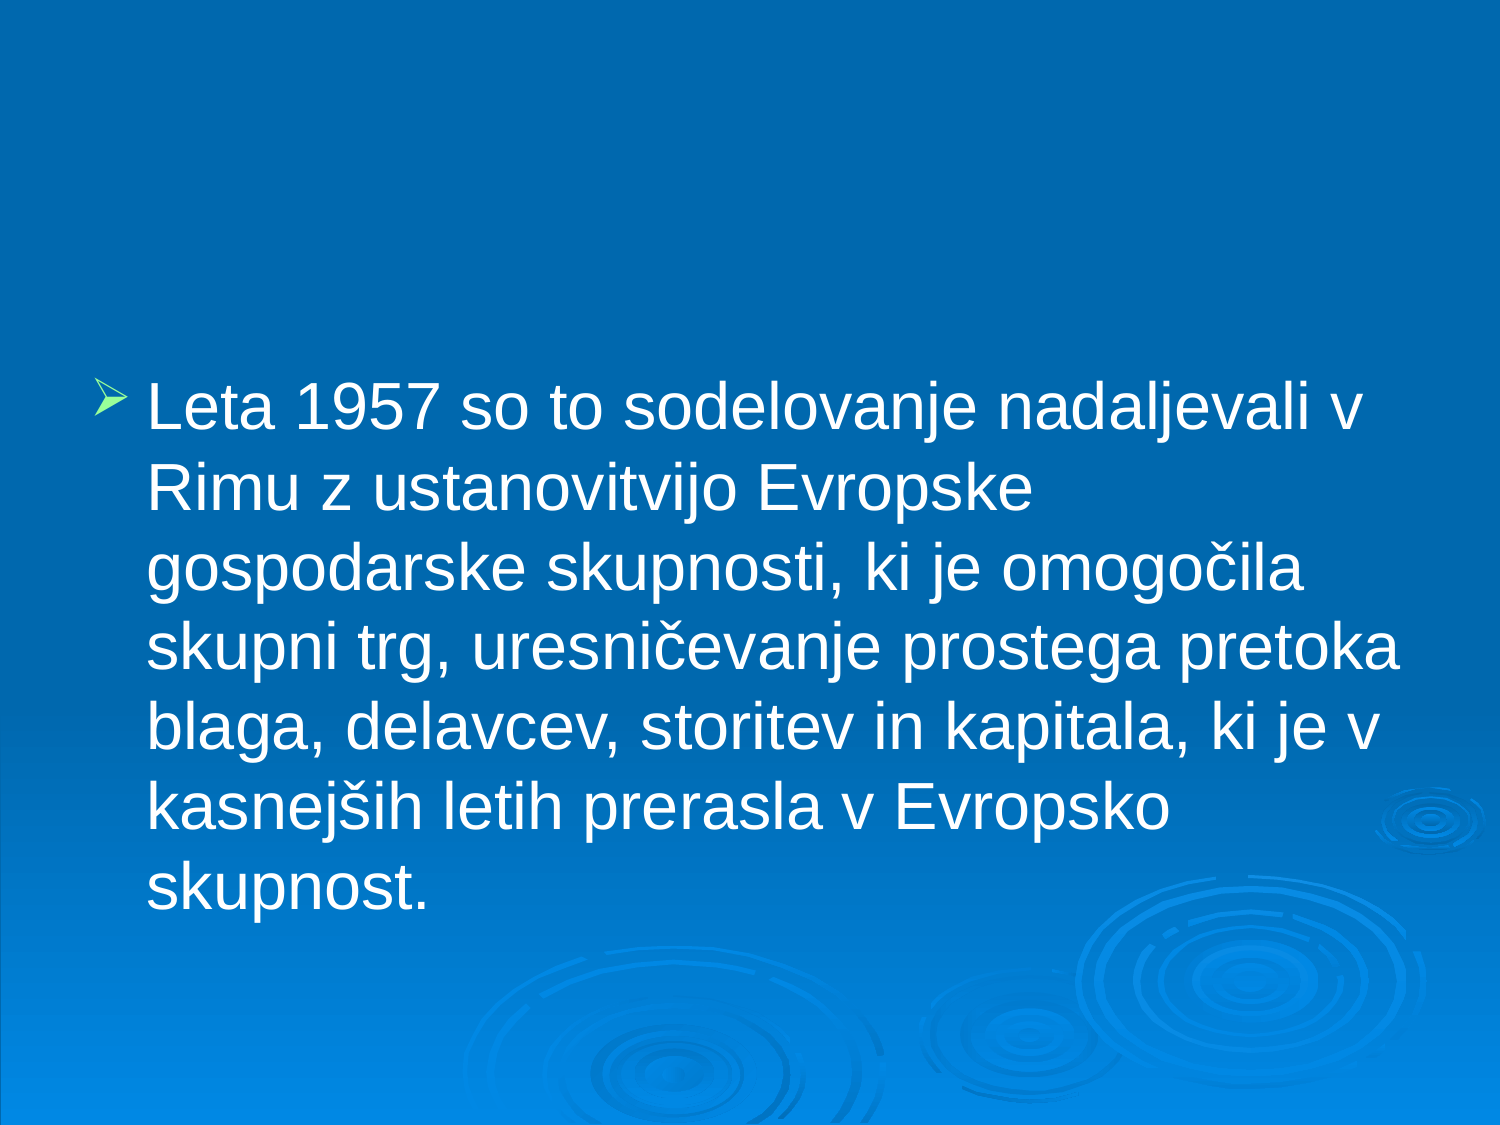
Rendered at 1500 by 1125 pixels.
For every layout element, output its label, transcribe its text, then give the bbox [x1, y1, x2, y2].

list Leta 1957 so to sodelovanje nadaljevali v Rimu z ustanovitvijo Evropske gospodarske skupnosti, ki je omogočila skupni trg, uresničevanje prostega pretoka blaga, delavcev, storitev in kapitala, ki je v kasnejših letih prerasla v Evropsko skupnost. [75, 262, 1425, 1005]
